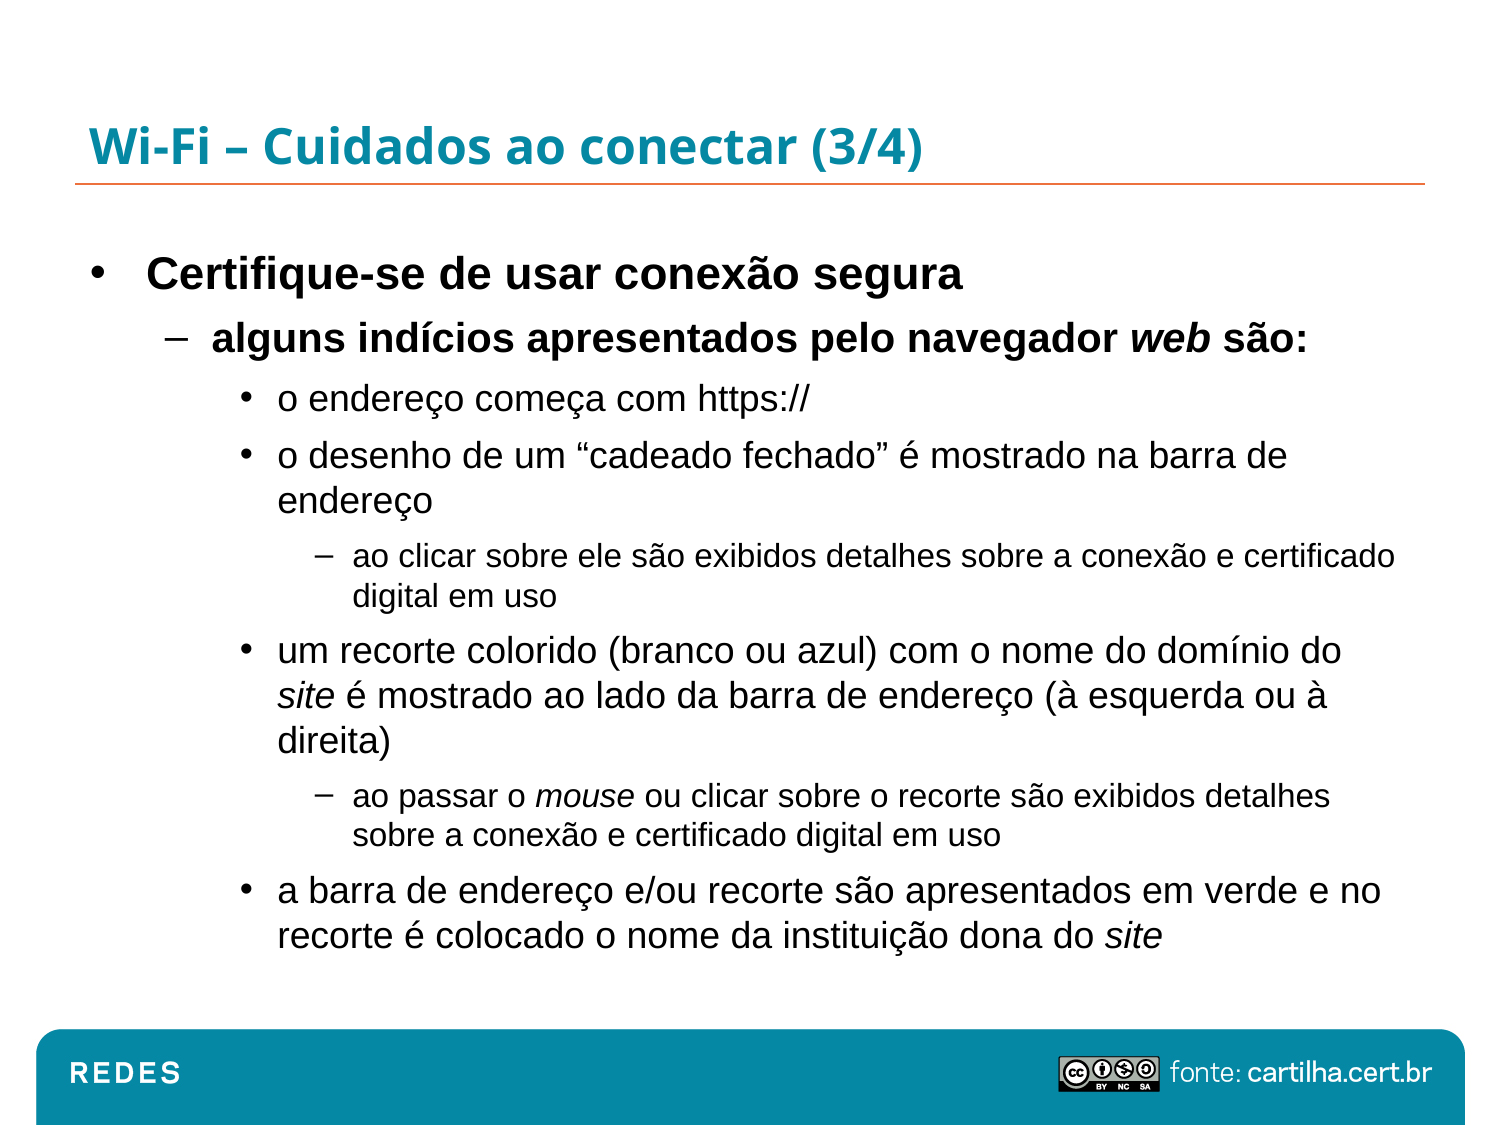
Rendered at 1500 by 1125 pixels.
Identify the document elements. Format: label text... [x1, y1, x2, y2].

picture [0, 0, 1500, 1125]
title Wi-Fi – Cuidados ao conectar (3/4) [75, 54, 1425, 182]
list Certifique-se de usar conexão segura alguns indícios apresentados pelo navegador web são: o endereço começa com https:// o desenho de um “cadeado fechado” é mostrado na barra de endereço ao clicar sobre ele são exibidos detalhes sobre a conexão e certificado digital em uso um recorte colorido (branco ou azul) com o nome do domínio do site é mostrado ao lado da barra de endereço (à esquerda ou à direita) ao passar o mouse ou clicar sobre o recorte são exibidos detalhes sobre a conexão e certificado digital em uso a barra de endereço e/ou recorte são apresentados em verde e no recorte é colocado o nome da instituição dona do site [75, 236, 1425, 979]
